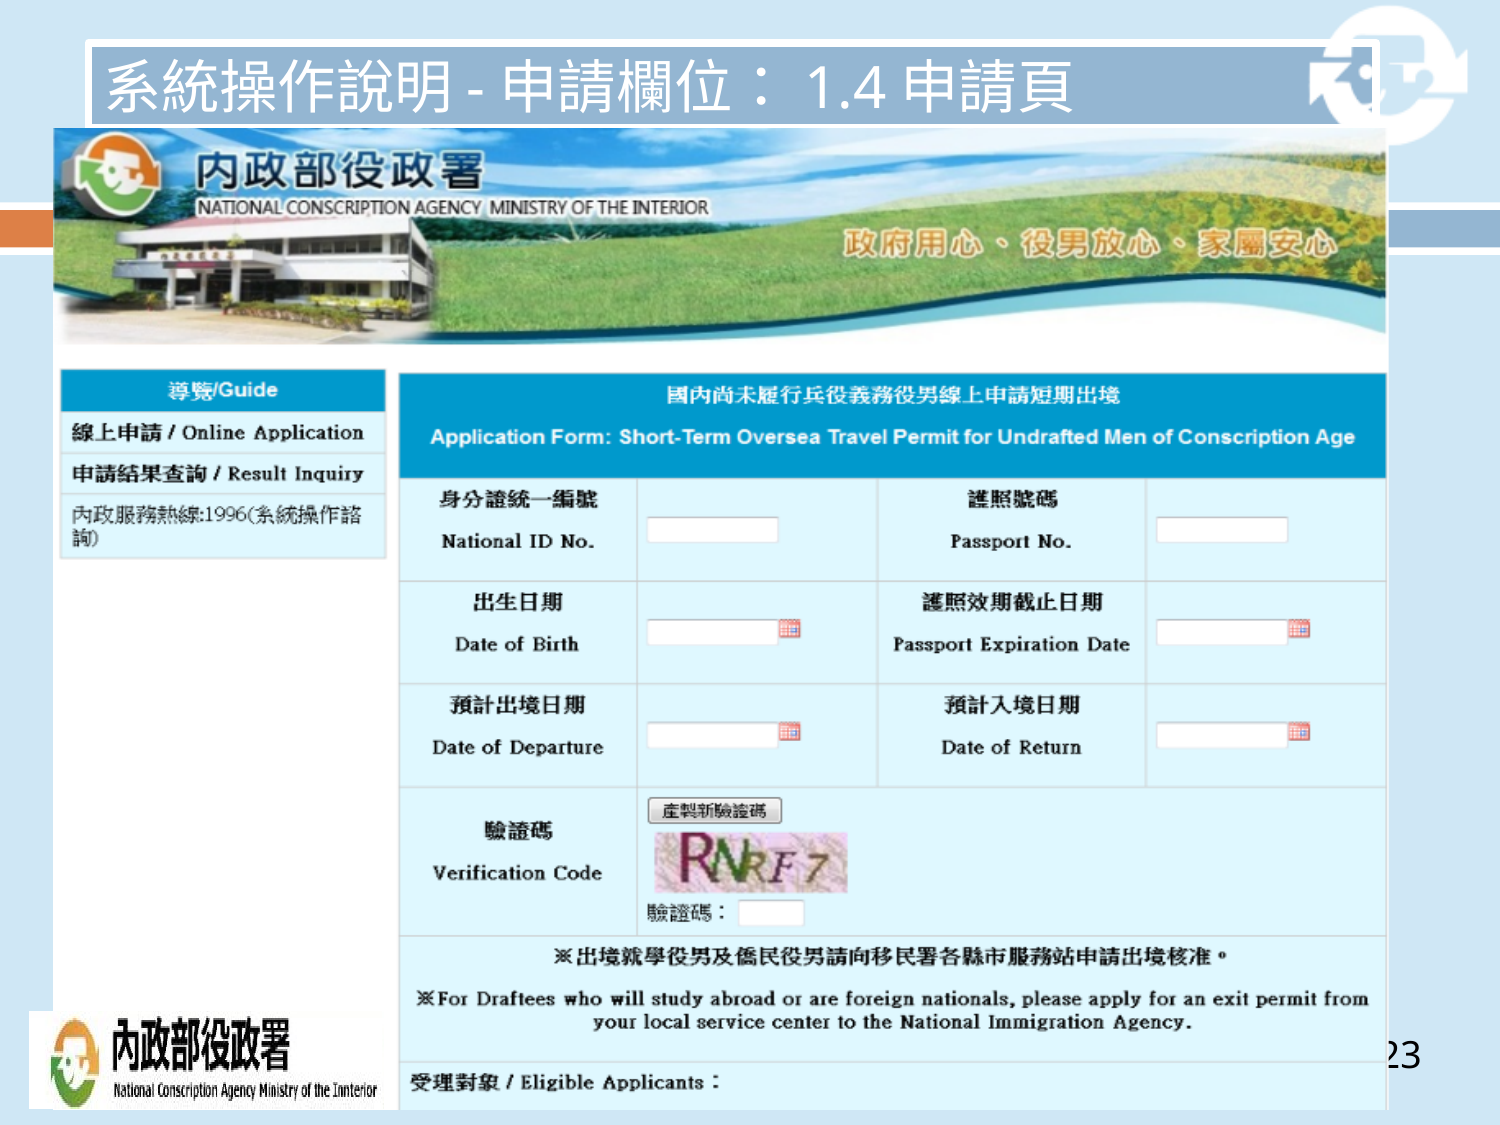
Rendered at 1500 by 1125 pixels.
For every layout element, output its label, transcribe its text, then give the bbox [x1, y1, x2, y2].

text_box 系統操作說明-申請欄位：1.4申請頁 [88, 42, 1305, 128]
picture [29, 0, 1473, 1110]
slide_number <編號> [1389, 1023, 1452, 1086]
